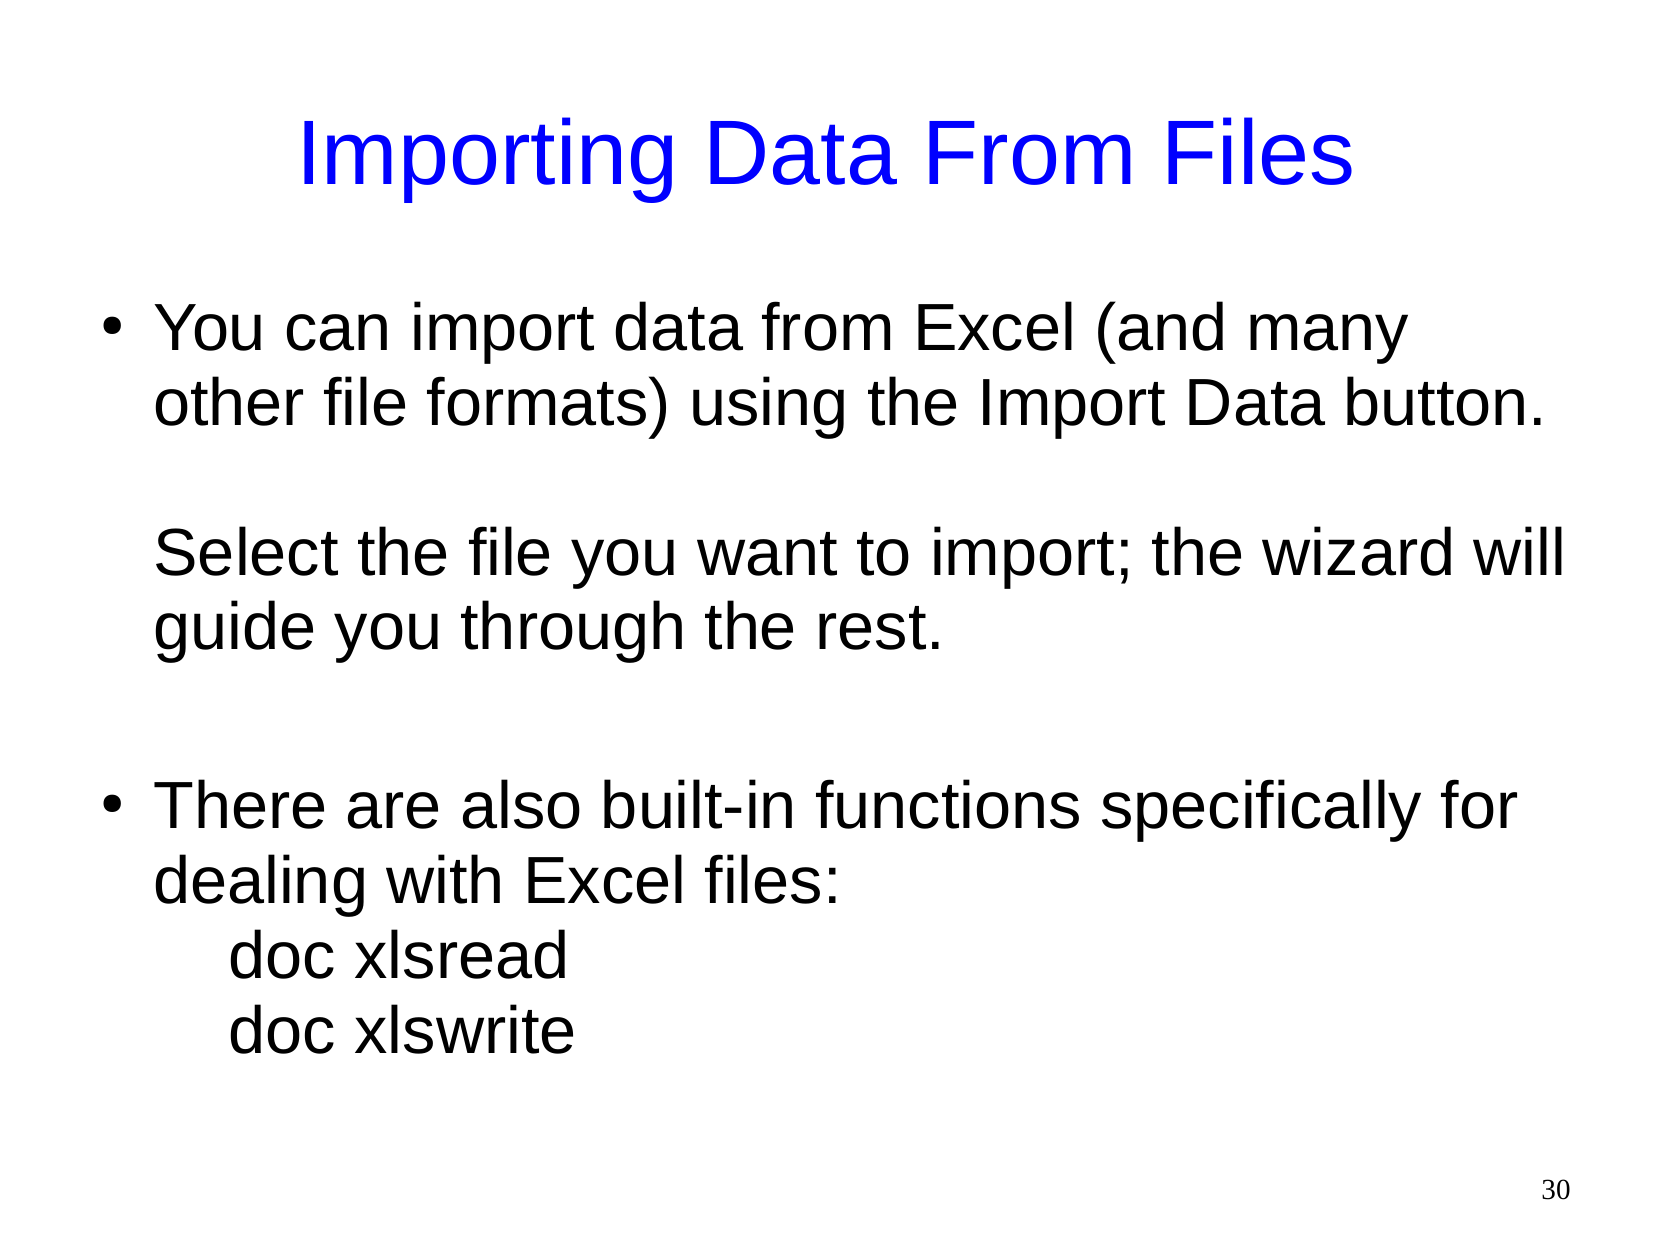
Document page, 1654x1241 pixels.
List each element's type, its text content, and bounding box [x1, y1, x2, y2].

title Importing Data From Files [82, 56, 1571, 250]
list You can import data from Excel (and many other file formats) using the Import Data button. Select the file you want to import; the wizard will guide you through the rest. There are also built-in functions specifically for dealing with Excel files: doc xlsread doc xlswrite [82, 290, 1571, 1094]
